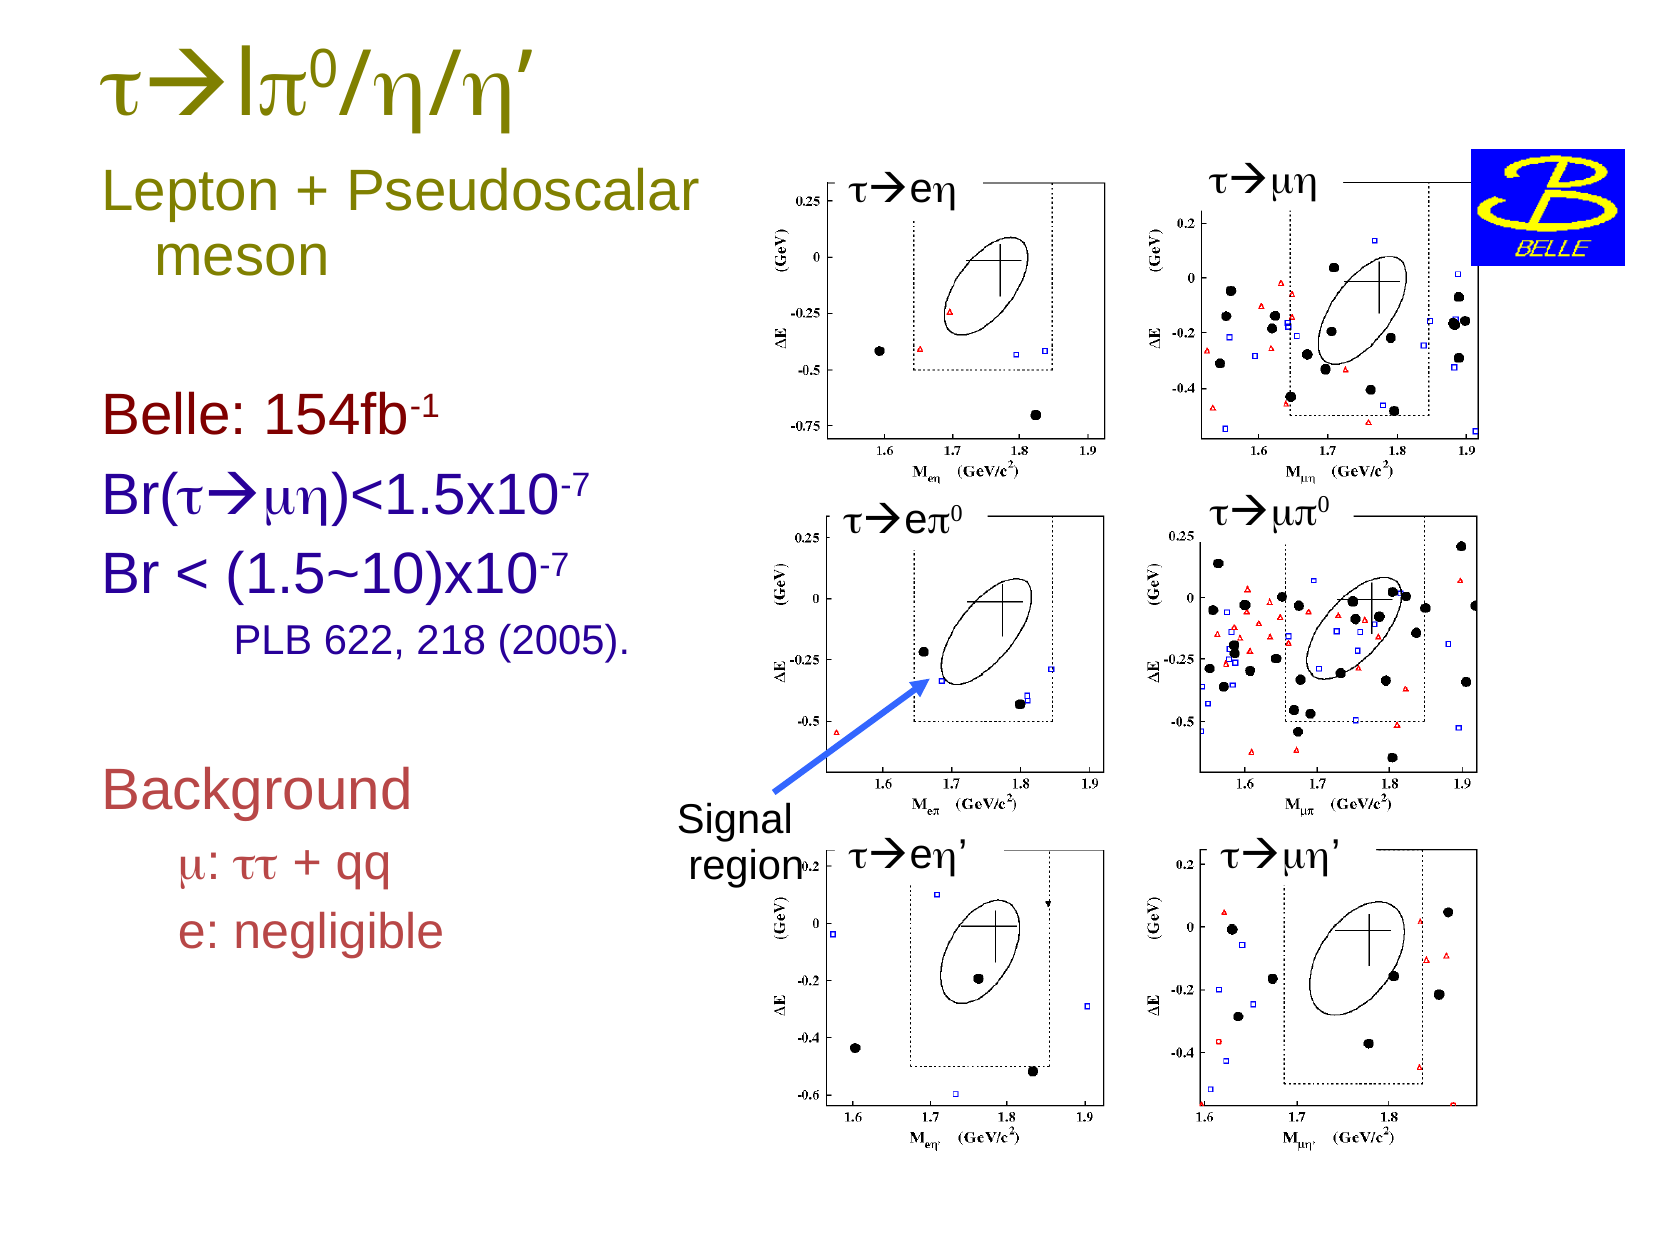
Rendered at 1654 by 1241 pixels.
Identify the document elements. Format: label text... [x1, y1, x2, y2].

picture [767, 149, 1625, 488]
text_box mh’ [1206, 823, 1377, 886]
title l0//’ [87, 22, 1438, 150]
text_box e’ [835, 823, 1004, 886]
text_box Signal region [662, 787, 835, 897]
picture [768, 509, 1481, 1153]
list Lepton + Pseudoscalar meson Belle: 154fb-1 Br()<1.5x10-7 Br < (1.5~10)x10-7 PLB 622, 218 (2005). Background :  + qq e: negligible [68, 150, 778, 1051]
text_box e [834, 157, 983, 220]
text_box mh [1195, 157, 1344, 211]
text_box mp [1195, 488, 1354, 542]
text_box e [829, 488, 988, 551]
